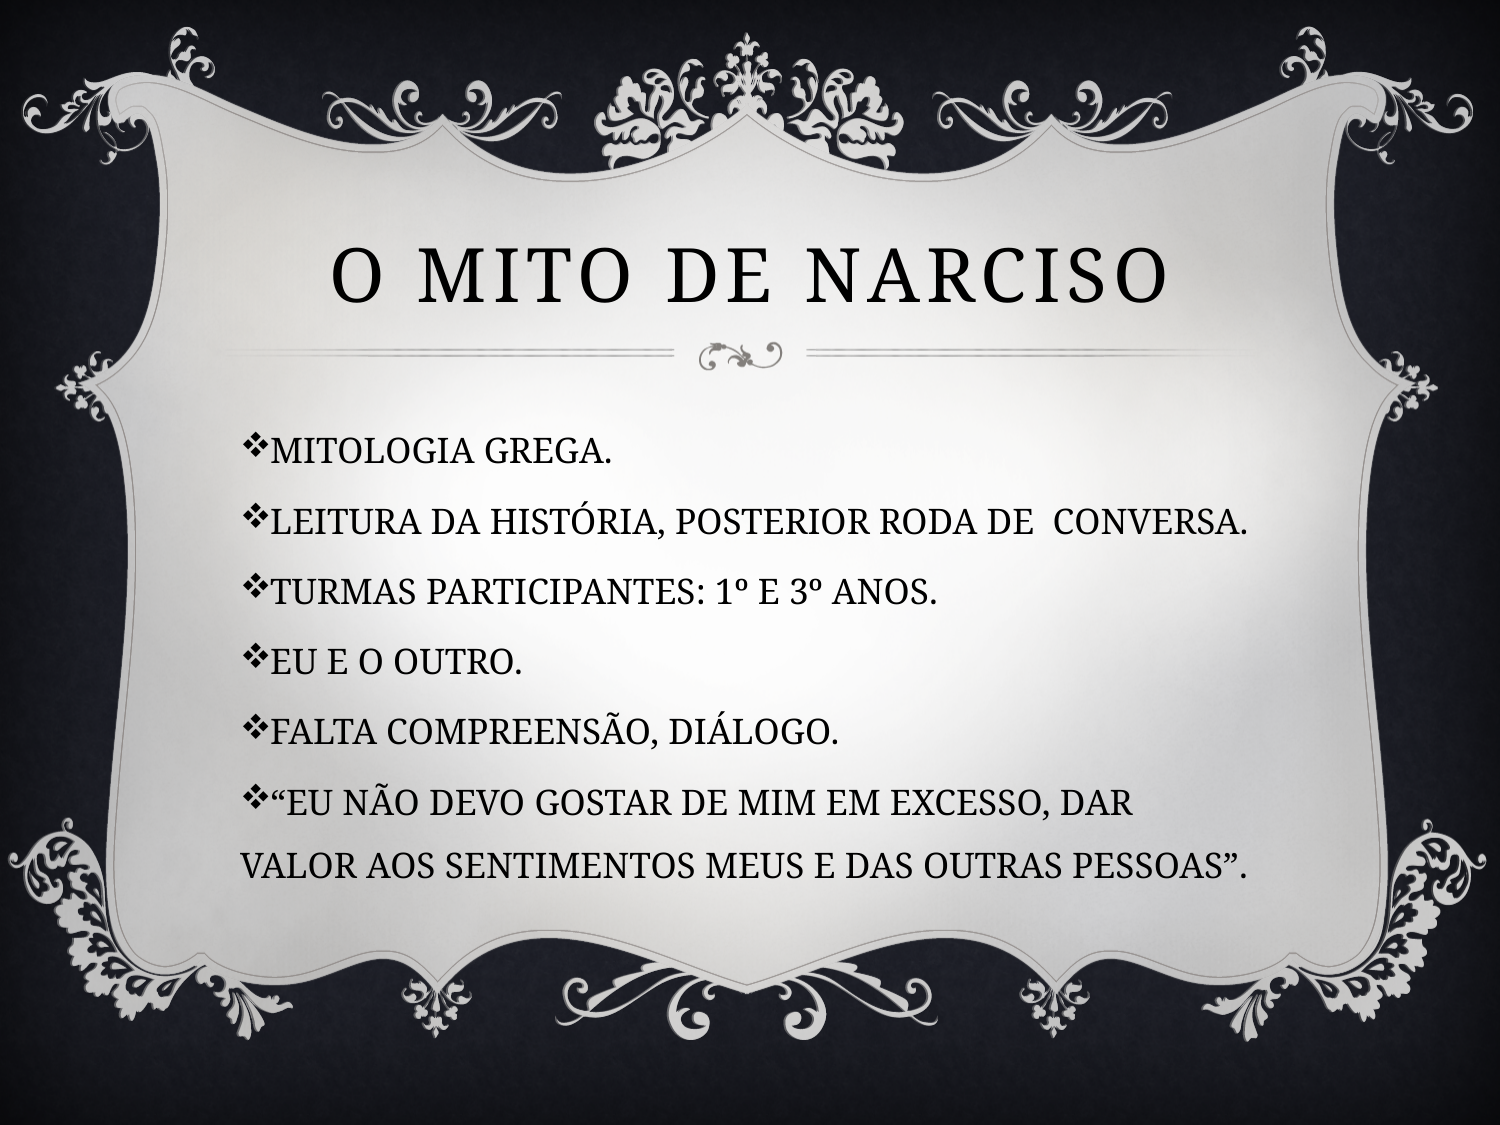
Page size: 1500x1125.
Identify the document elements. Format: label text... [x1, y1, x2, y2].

list MITOLOGIA GREGA. LEITURA DA HISTÓRIA, POSTERIOR RODA DE CONVERSA. TURMAS PARTICIPANTES: 1º E 3º ANOS. EU E O OUTRO. FALTA COMPREENSÃO, DIÁLOGO. “EU NÃO DEVO GOSTAR DE MIM EM EXCESSO, DAR VALOR AOS SENTIMENTOS MEUS E DAS OUTRAS PESSOAS”. [225, 399, 1275, 900]
title O MITO DE NARCISO [225, 212, 1275, 325]
picture [0, 0, 1500, 1125]
